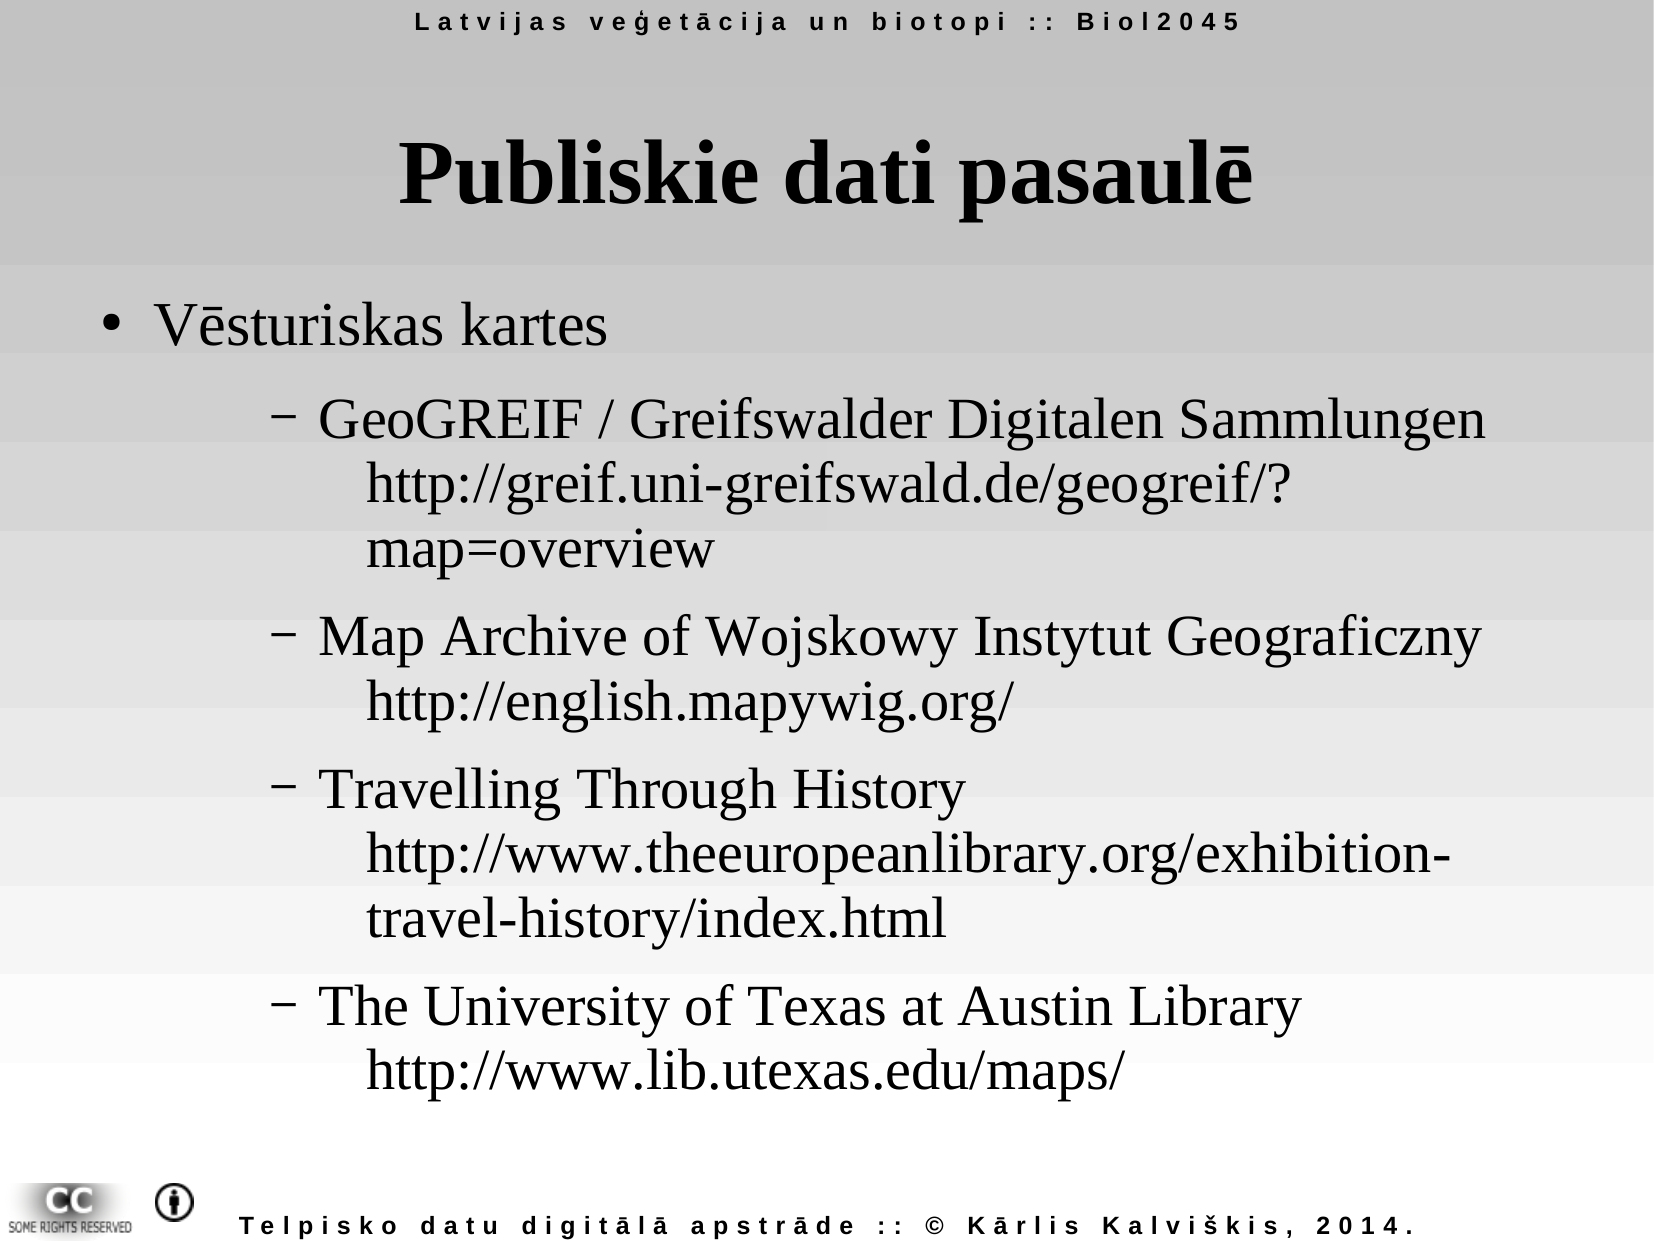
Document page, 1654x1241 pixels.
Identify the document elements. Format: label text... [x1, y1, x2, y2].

list Vēsturiskas kartes GeoGREIF / Greifswalder Digitalen Sammlungen http://greif.uni-greifswald.de/geogreif/?map=overview Map Archive of Wojskowy Instytut Geograficzny http://english.mapywig.org/ Travelling Through History http://www.theeuropeanlibrary.org/exhibition-travel-history/index.html The University of Texas at Austin Library http://www.lib.utexas.edu/maps/ [82, 289, 1571, 1103]
picture [0, 0, 1654, 1241]
title Publiskie dati pasaulē [29, 56, 1625, 289]
